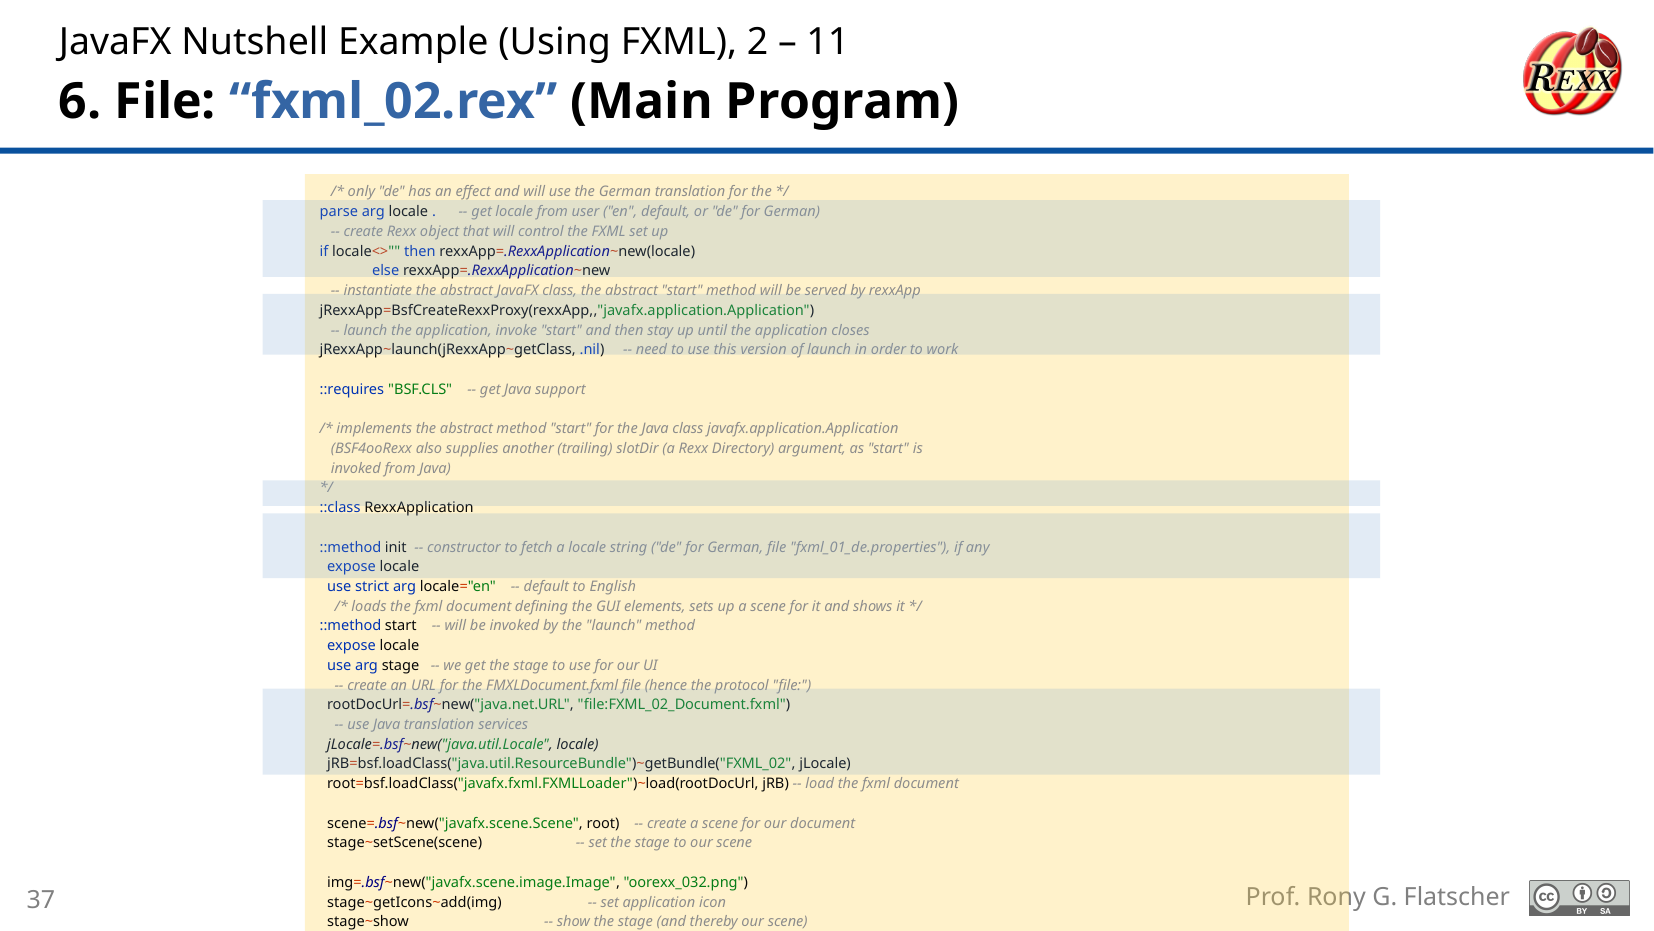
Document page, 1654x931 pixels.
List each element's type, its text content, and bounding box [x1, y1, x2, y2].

text_box /* only "de" has an effect and will use the German translation for the */ parse arg locale . -- get locale from user ("en", default, or "de" for German) -- create Rexx object that will control the FXML set up if locale<>"" then rexxApp=.RexxApplication~new(locale) else rexxApp=.RexxApplication~new -- instantiate the abstract JavaFX class, the abstract "start" method will be served by rexxApp jRexxApp=BsfCreateRexxProxy(rexxApp,,"javafx.application.Application") -- launch the application, invoke "start" and then stay up until the application closes jRexxApp~launch(jRexxApp~getClass, .nil) -- need to use this version of launch in order to work ::requires "BSF.CLS" -- get Java support /* implements the abstract method "start" for the Java class javafx.application.Application (BSF4ooRexx also supplies another (trailing) slotDir (a Rexx Directory) argument, as "start" is invoked from Java) */ ::class RexxApplication ::method init -- constructor to fetch a locale string ("de" for German, file "fxml_01_de.properties"), if any expose locale use strict arg locale="en" -- default to English /* loads the fxml document defining the GUI elements, sets up a scene for it and shows it */ ::method start -- will be invoked by the "launch" method expose locale use arg stage -- we get the stage to use for our UI -- create an URL for the FMXLDocument.fxml file (hence the protocol "file:") rootDocUrl=.bsf~new("java.net.URL", "file:FXML_02_Document.fxml") -- use Java translation services jLocale=.bsf~new("java.util.Locale", locale) jRB=bsf.loadClass("java.util.ResourceBundle")~getBundle("FXML_02", jLocale) root=bsf.loadClass("javafx.fxml.FXMLLoader")~load(rootDocUrl, jRB) -- load the fxml document scene=.bsf~new("javafx.scene.Scene", root) -- create a scene for our document stage~setScene(scene) -- set the stage to our scene img=.bsf~new("javafx.scene.image.Image", "oorexx_032.png") stage~getIcons~add(img) -- set application icon stage~show -- show the stage (and thereby our scene) [304, 355, 1349, 480]
text_box [262, 688, 1381, 775]
text_box [262, 480, 1381, 506]
text_box [262, 513, 1381, 579]
text_box /* only "de" has an effect and will use the German translation for the */ parse arg locale . -- get locale from user ("en", default, or "de" for German) -- create Rexx object that will control the FXML set up if locale<>"" then rexxApp=.RexxApplication~new(locale) else rexxApp=.RexxApplication~new -- instantiate the abstract JavaFX class, the abstract "start" method will be served by rexxApp jRexxApp=BsfCreateRexxProxy(rexxApp,,"javafx.application.Application") -- launch the application, invoke "start" and then stay up until the application closes jRexxApp~launch(jRexxApp~getClass, .nil) -- need to use this version of launch in order to work ::requires "BSF.CLS" -- get Java support /* implements the abstract method "start" for the Java class javafx.application.Application (BSF4ooRexx also supplies another (trailing) slotDir (a Rexx Directory) argument, as "start" is invoked from Java) */ ::class RexxApplication ::method init -- constructor to fetch a locale string ("de" for German, file "fxml_01_de.properties"), if any expose locale use strict arg locale="en" -- default to English /* loads the fxml document defining the GUI elements, sets up a scene for it and shows it */ ::method start -- will be invoked by the "launch" method expose locale use arg stage -- we get the stage to use for our UI -- create an URL for the FMXLDocument.fxml file (hence the protocol "file:") rootDocUrl=.bsf~new("java.net.URL", "file:FXML_02_Document.fxml") -- use Java translation services jLocale=.bsf~new("java.util.Locale", locale) jRB=bsf.loadClass("java.util.ResourceBundle")~getBundle("FXML_02", jLocale) root=bsf.loadClass("javafx.fxml.FXMLLoader")~load(rootDocUrl, jRB) -- load the fxml document scene=.bsf~new("javafx.scene.Scene", root) -- create a scene for our document stage~setScene(scene) -- set the stage to our scene img=.bsf~new("javafx.scene.image.Image", "oorexx_032.png") stage~getIcons~add(img) -- set application icon stage~show -- show the stage (and thereby our scene) [304, 579, 1349, 688]
text_box [262, 293, 1381, 355]
title JavaFX Nutshell Example (Using FXML), 2 – 11 6. File: “fxml_02.rex” (Main Program) [0, 0, 1625, 148]
text_box [262, 200, 1381, 277]
text_box /* only "de" has an effect and will use the German translation for the */ parse arg locale . -- get locale from user ("en", default, or "de" for German) -- create Rexx object that will control the FXML set up if locale<>"" then rexxApp=.RexxApplication~new(locale) else rexxApp=.RexxApplication~new -- instantiate the abstract JavaFX class, the abstract "start" method will be served by rexxApp jRexxApp=BsfCreateRexxProxy(rexxApp,,"javafx.application.Application") -- launch the application, invoke "start" and then stay up until the application closes jRexxApp~launch(jRexxApp~getClass, .nil) -- need to use this version of launch in order to work ::requires "BSF.CLS" -- get Java support /* implements the abstract method "start" for the Java class javafx.application.Application (BSF4ooRexx also supplies another (trailing) slotDir (a Rexx Directory) argument, as "start" is invoked from Java) */ ::class RexxApplication ::method init -- constructor to fetch a locale string ("de" for German, file "fxml_01_de.properties"), if any expose locale use strict arg locale="en" -- default to English /* loads the fxml document defining the GUI elements, sets up a scene for it and shows it */ ::method start -- will be invoked by the "launch" method expose locale use arg stage -- we get the stage to use for our UI -- create an URL for the FMXLDocument.fxml file (hence the protocol "file:") rootDocUrl=.bsf~new("java.net.URL", "file:FXML_02_Document.fxml") -- use Java translation services jLocale=.bsf~new("java.util.Locale", locale) jRB=bsf.loadClass("java.util.ResourceBundle")~getBundle("FXML_02", jLocale) root=bsf.loadClass("javafx.fxml.FXMLLoader")~load(rootDocUrl, jRB) -- load the fxml document scene=.bsf~new("javafx.scene.Scene", root) -- create a scene for our document stage~setScene(scene) -- set the stage to our scene img=.bsf~new("javafx.scene.image.Image", "oorexx_032.png") stage~getIcons~add(img) -- set application icon stage~show -- show the stage (and thereby our scene) [304, 775, 1349, 903]
